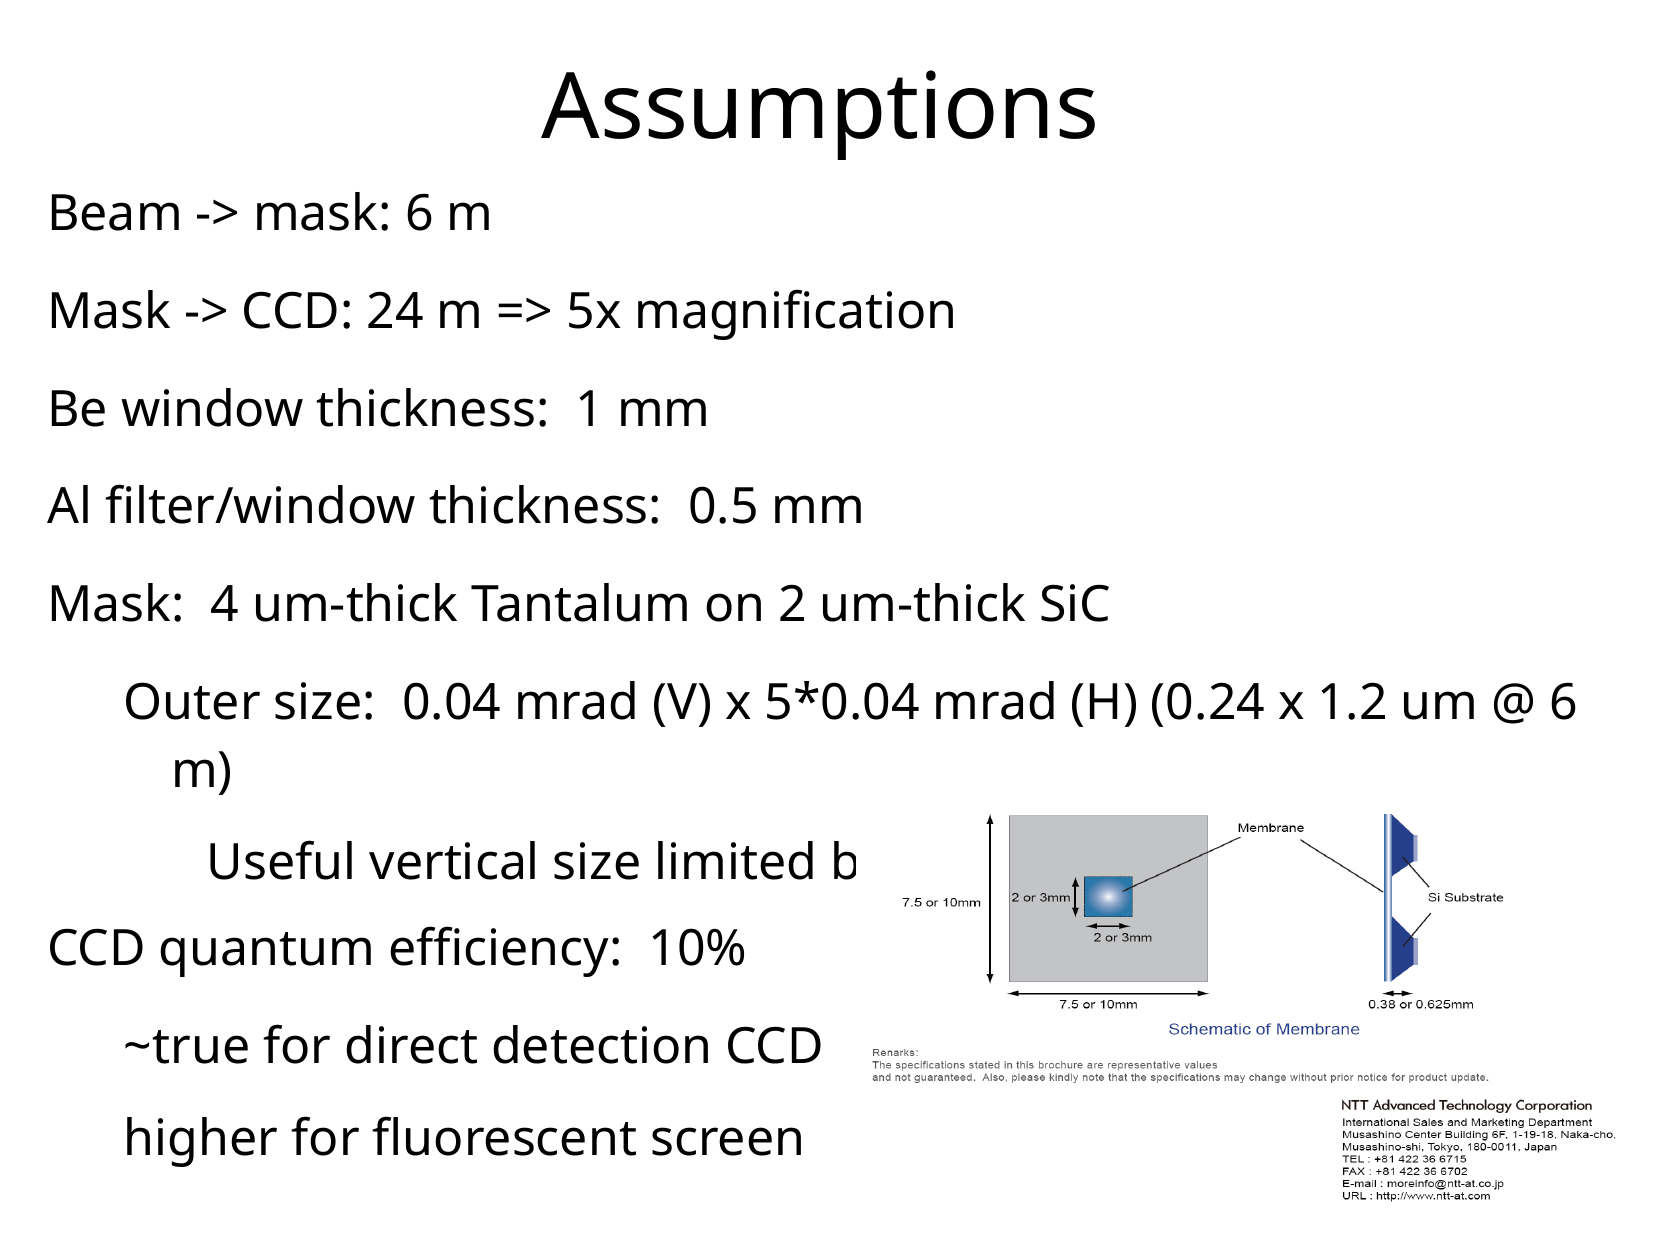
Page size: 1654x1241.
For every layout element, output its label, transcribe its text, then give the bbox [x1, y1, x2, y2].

list Beam -> mask: 6 m Mask -> CCD: 24 m => 5x magnification Be window thickness: 1 mm Al filter/window thickness: 0.5 mm Mask: 4 um-thick Tantalum on 2 um-thick SiC Outer size: 0.04 mrad (V) x 5*0.04 mrad (H) (0.24 x 1.2 um @ 6 m) Useful vertical size limited by critical angle CCD quantum efficiency: 10% ~true for direct detection CCD higher for fluorescent screen [29, 177, 1625, 1182]
picture [856, 797, 1625, 1213]
title Assumptions [76, 29, 1565, 177]
